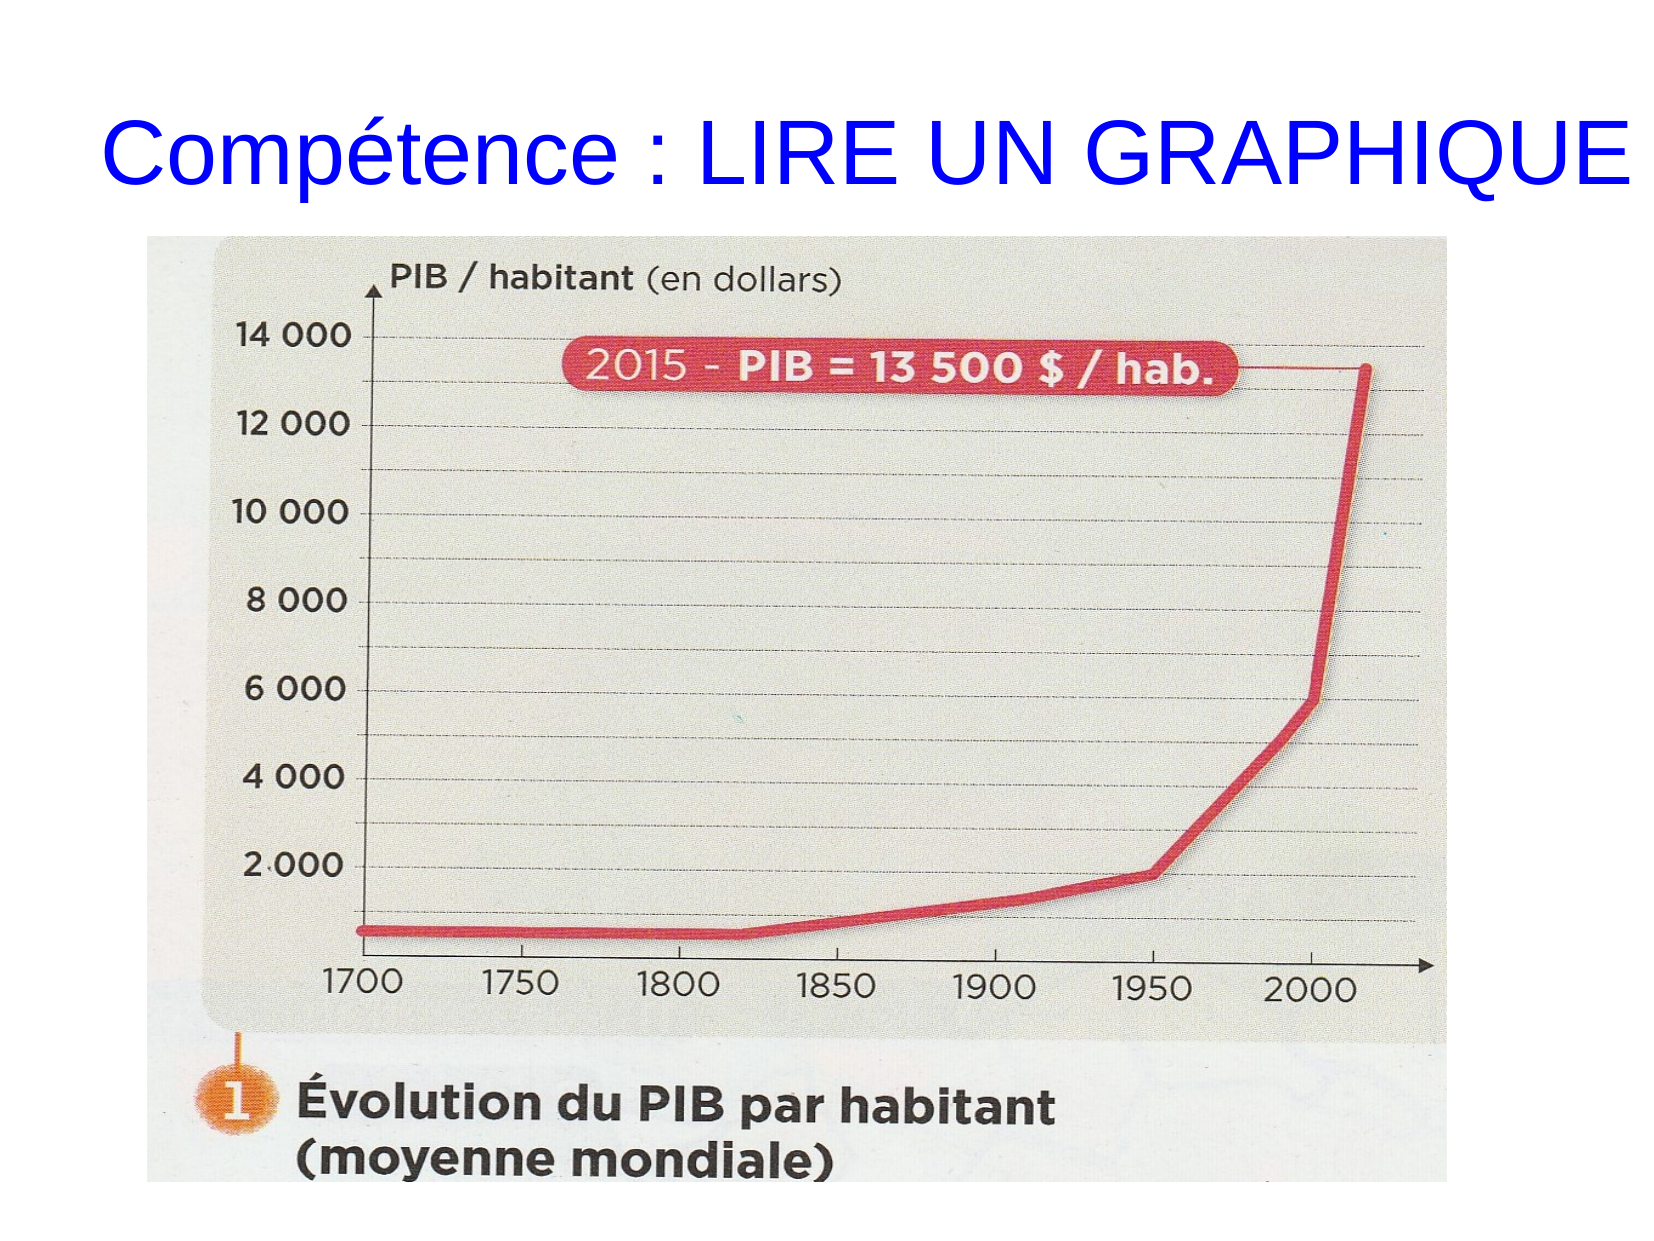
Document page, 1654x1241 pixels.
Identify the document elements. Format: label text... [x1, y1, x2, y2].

picture [147, 236, 1447, 1182]
title Compétence : LIRE UN GRAPHIQUE [82, 49, 1654, 257]
